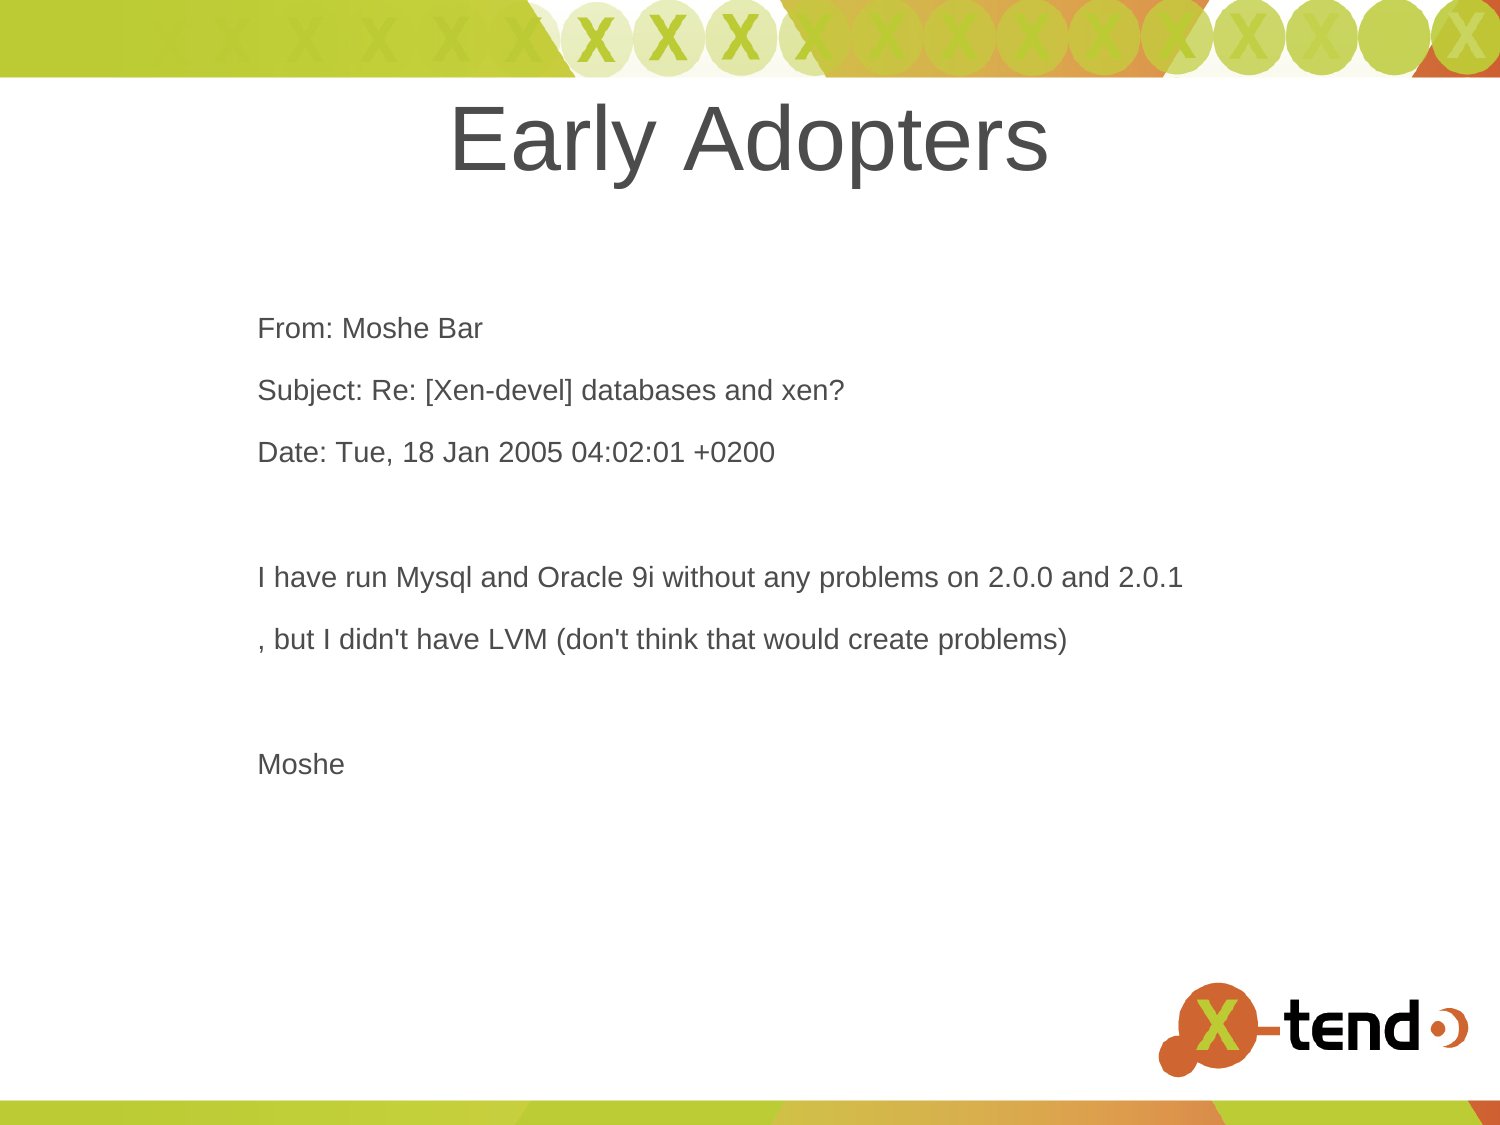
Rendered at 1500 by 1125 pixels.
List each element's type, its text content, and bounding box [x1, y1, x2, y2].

picture [0, 0, 1500, 1125]
list From: Moshe Bar Subject: Re: [Xen-devel] databases and xen? Date: Tue, 18 Jan 2005 04:02:01 +0200 I have run Mysql and Oracle 9i without any problems on 2.0.0 and 2.0.1 , but I didn't have LVM (don't think that would create problems) Moshe [225, 304, 1346, 899]
title Early Adopters [75, 37, 1426, 241]
